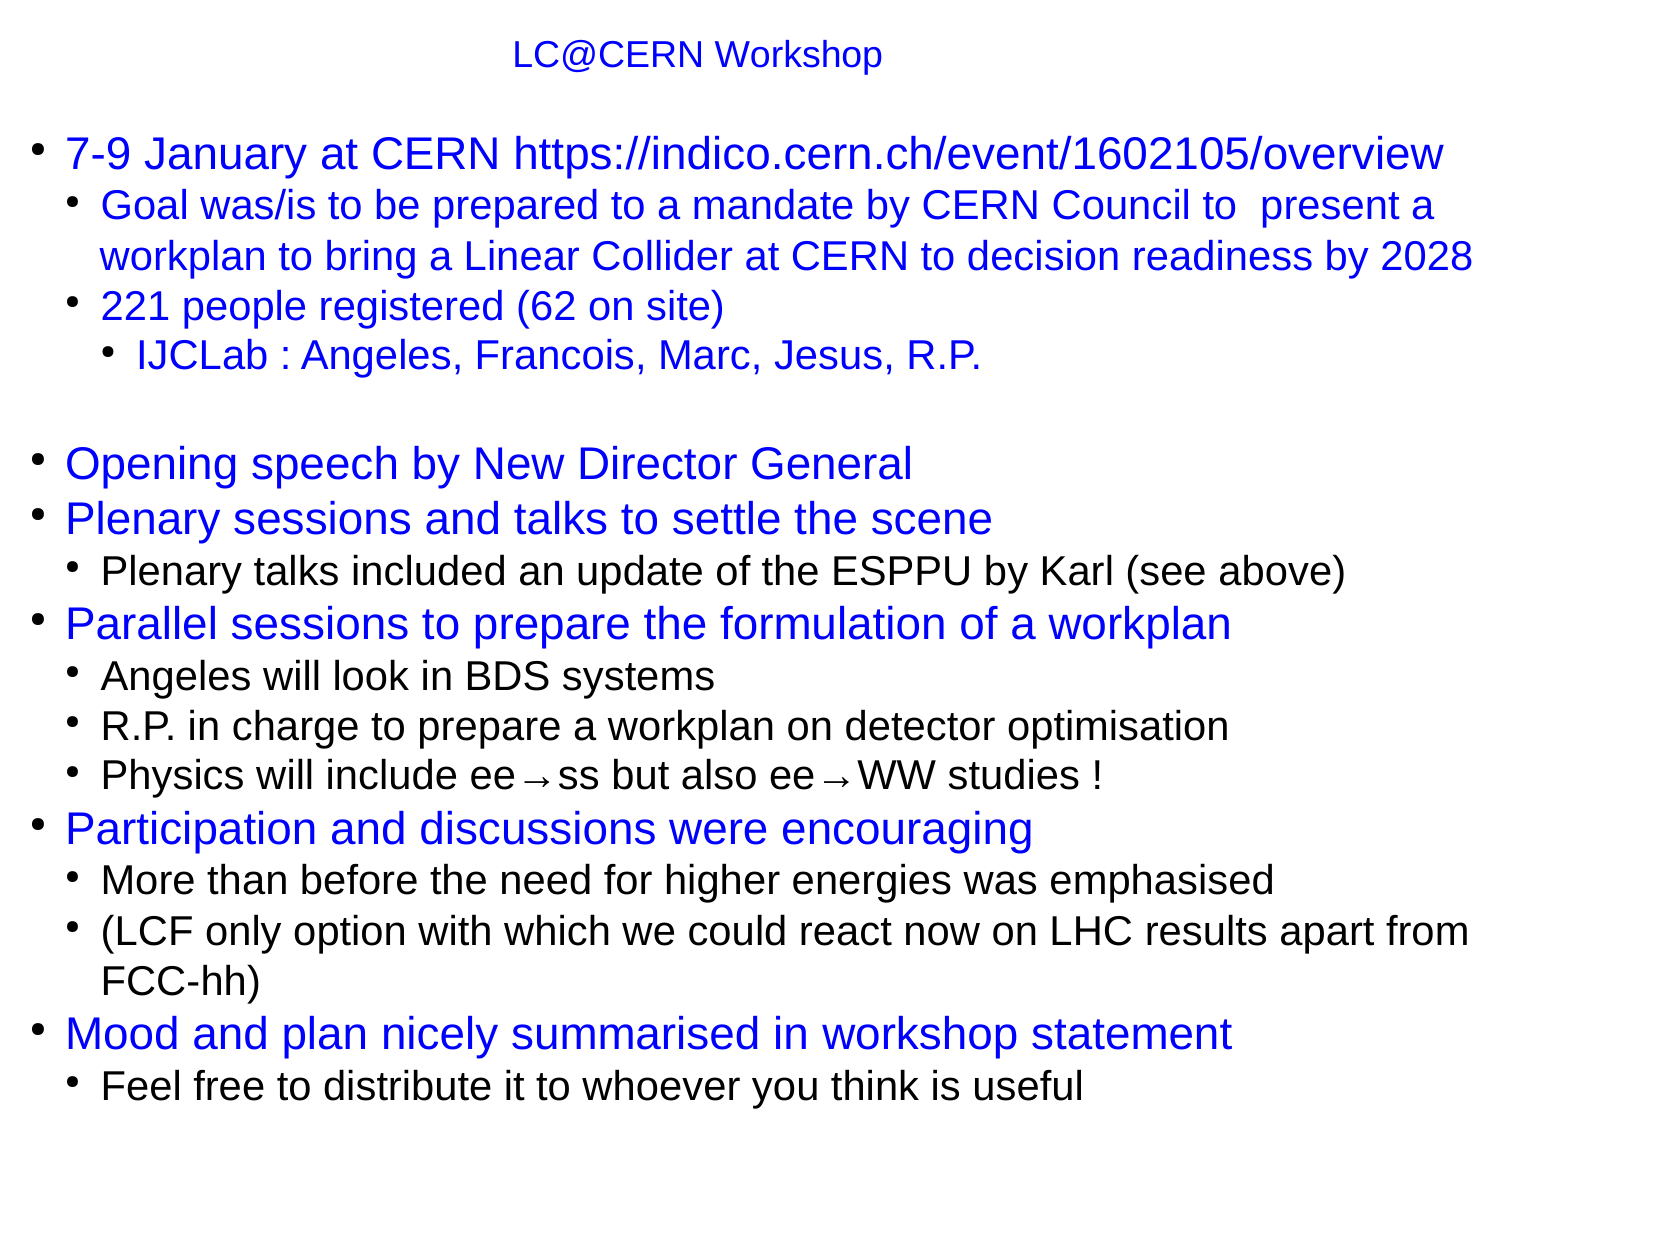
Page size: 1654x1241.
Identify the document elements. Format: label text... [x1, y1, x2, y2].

text_box LC@CERN Workshop [497, 24, 1053, 85]
text_box 7-9 January at CERN https://indico.cern.ch/event/1602105/overview Goal was/is to be prepared to a mandate by CERN Council to present a workplan to bring a Linear Collider at CERN to decision readiness by 2028 221 people registered (62 on site) IJCLab : Angeles, Francois, Marc, Jesus, R.P. Opening speech by New Director General Plenary sessions and talks to settle the scene Plenary talks included an update of the ESPPU by Karl (see above) Parallel sessions to prepare the formulation of a workplan Angeles will look in BDS systems R.P. in charge to prepare a workplan on detector optimisation Physics will include ee→ss but also ee→WW studies ! Participation and discussions were encouraging More than before the need for higher energies was emphasised (LCF only option with which we could react now on LHC results apart from FCC-hh) Mood and plan nicely summarised in workshop statement Feel free to distribute it to whoever you think is useful [15, 115, 1606, 1226]
